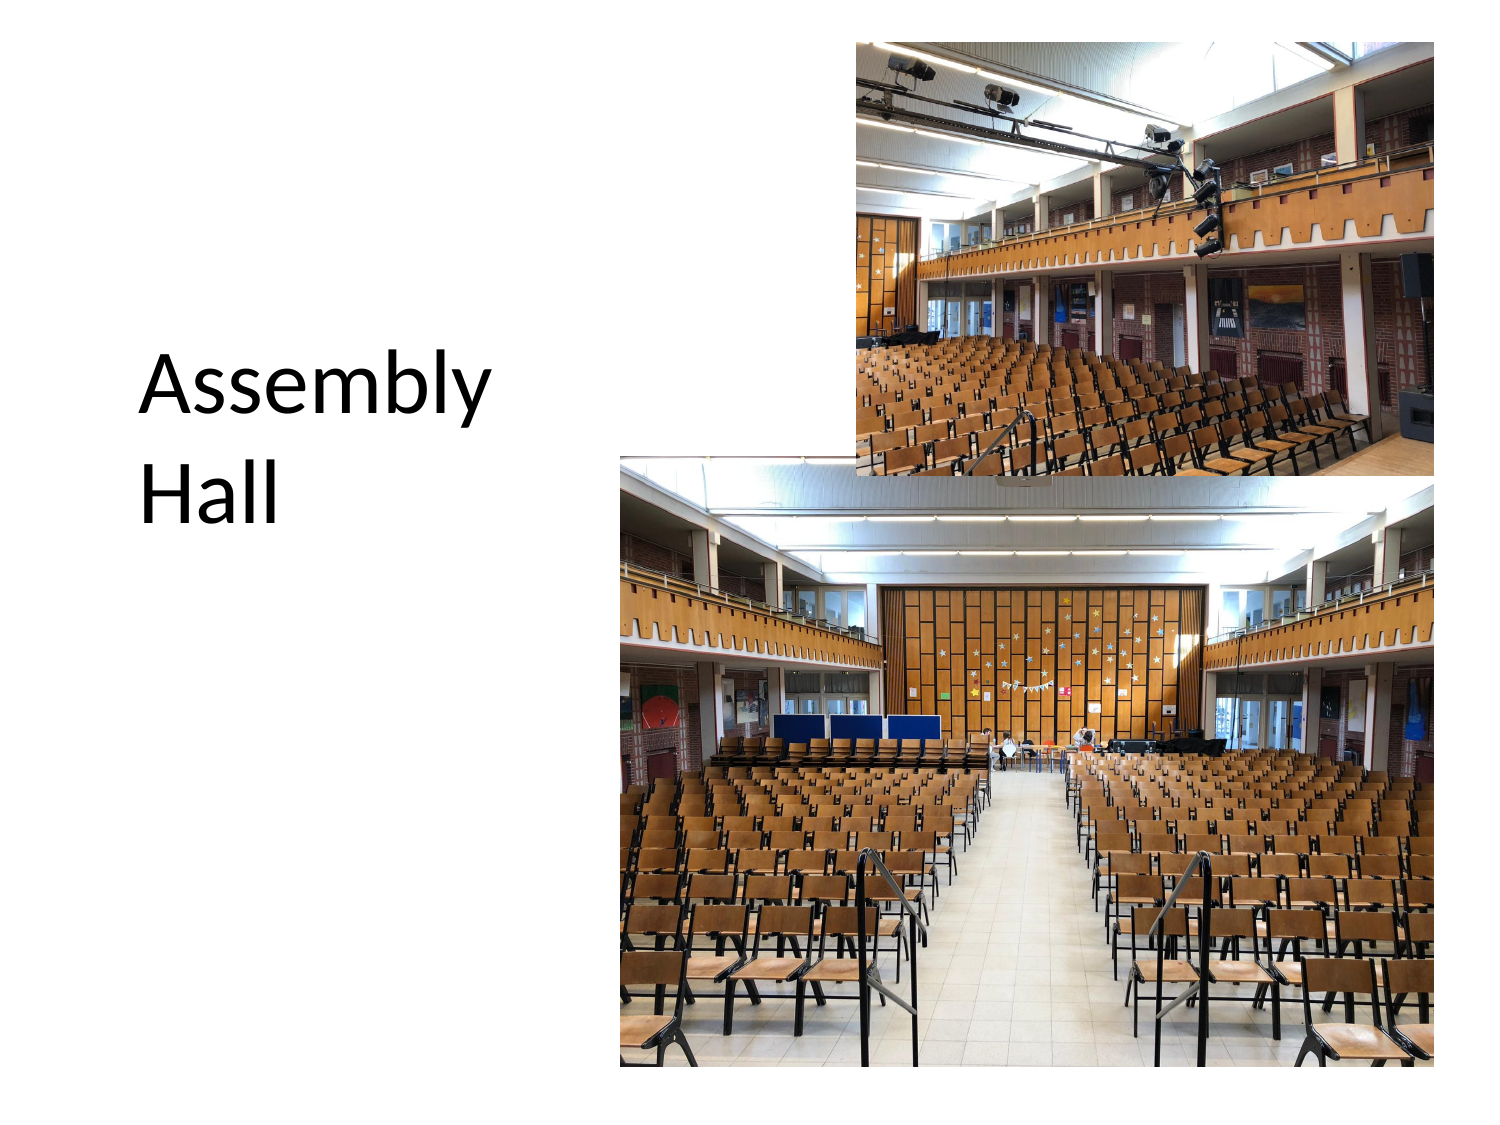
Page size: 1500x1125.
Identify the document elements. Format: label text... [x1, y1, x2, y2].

picture [620, 42, 1434, 1067]
text_box Assembly Hall [123, 314, 526, 550]
